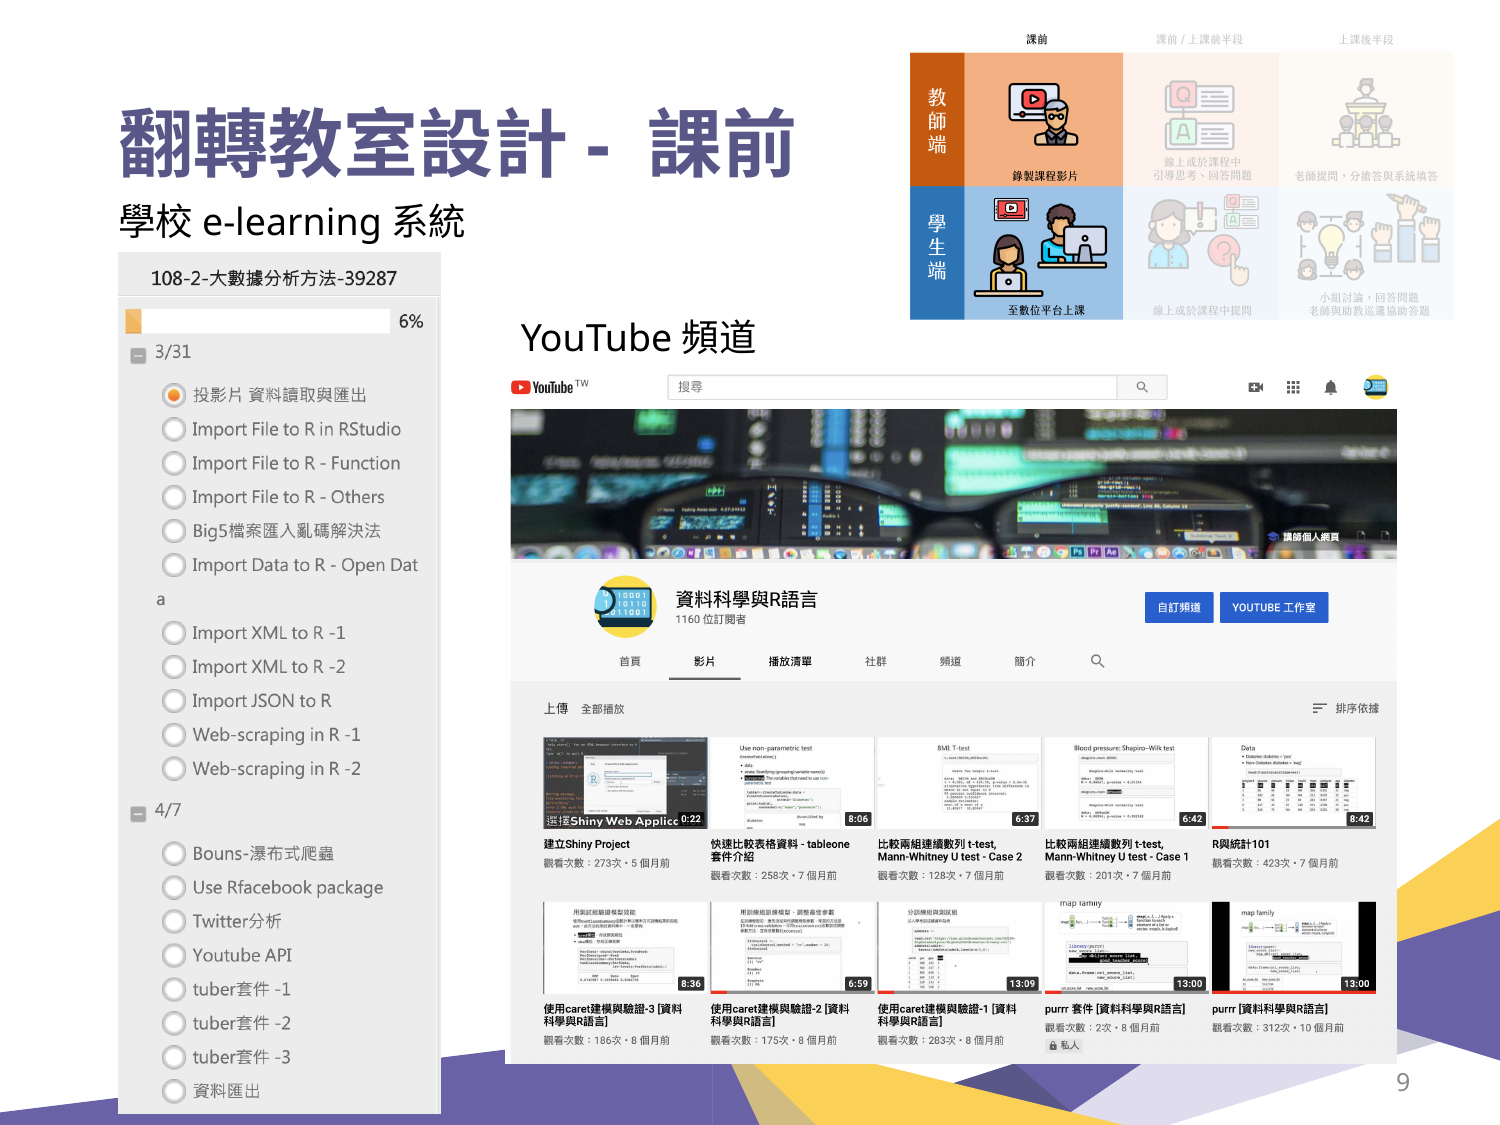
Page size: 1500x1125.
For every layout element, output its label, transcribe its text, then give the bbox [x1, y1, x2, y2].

text_box 9 [1381, 1053, 1477, 1114]
title 翻轉教室設計- 課前 [103, 59, 900, 235]
picture [900, 31, 1123, 323]
text_box 學校e-learning系統 [103, 190, 469, 252]
picture [118, 252, 441, 1114]
text_box YouTube頻道 [505, 305, 764, 367]
picture [505, 366, 1397, 1065]
text_box [1123, 0, 1460, 345]
